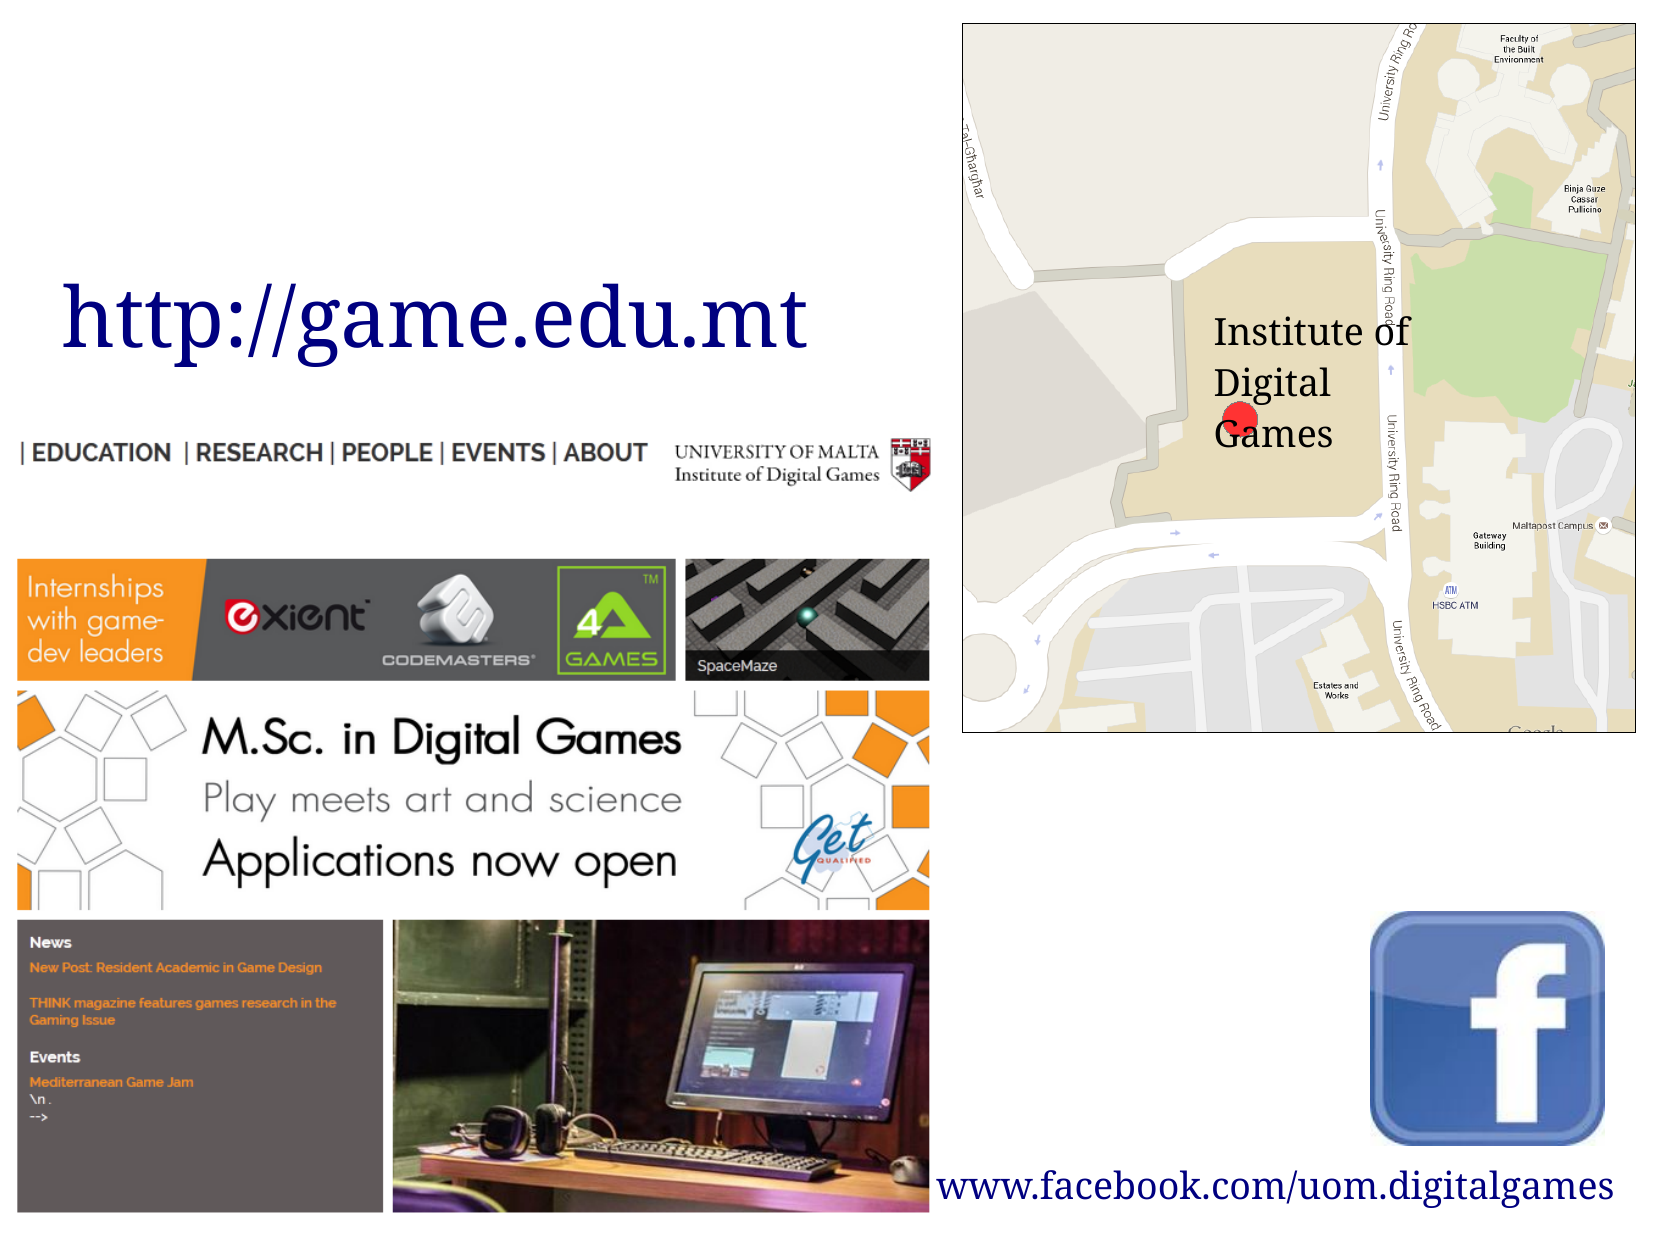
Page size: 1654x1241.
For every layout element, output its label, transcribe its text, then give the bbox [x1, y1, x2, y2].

text_box Institute of Digital Games [1198, 298, 1471, 414]
text_box [1222, 414, 1258, 438]
text_box http://game.edu.mt [0, 251, 836, 556]
picture [962, 23, 1636, 733]
picture [11, 425, 937, 1217]
text_box www.facebook.com/uom.digitalgames [818, 1110, 1630, 1229]
picture [1370, 911, 1605, 1146]
